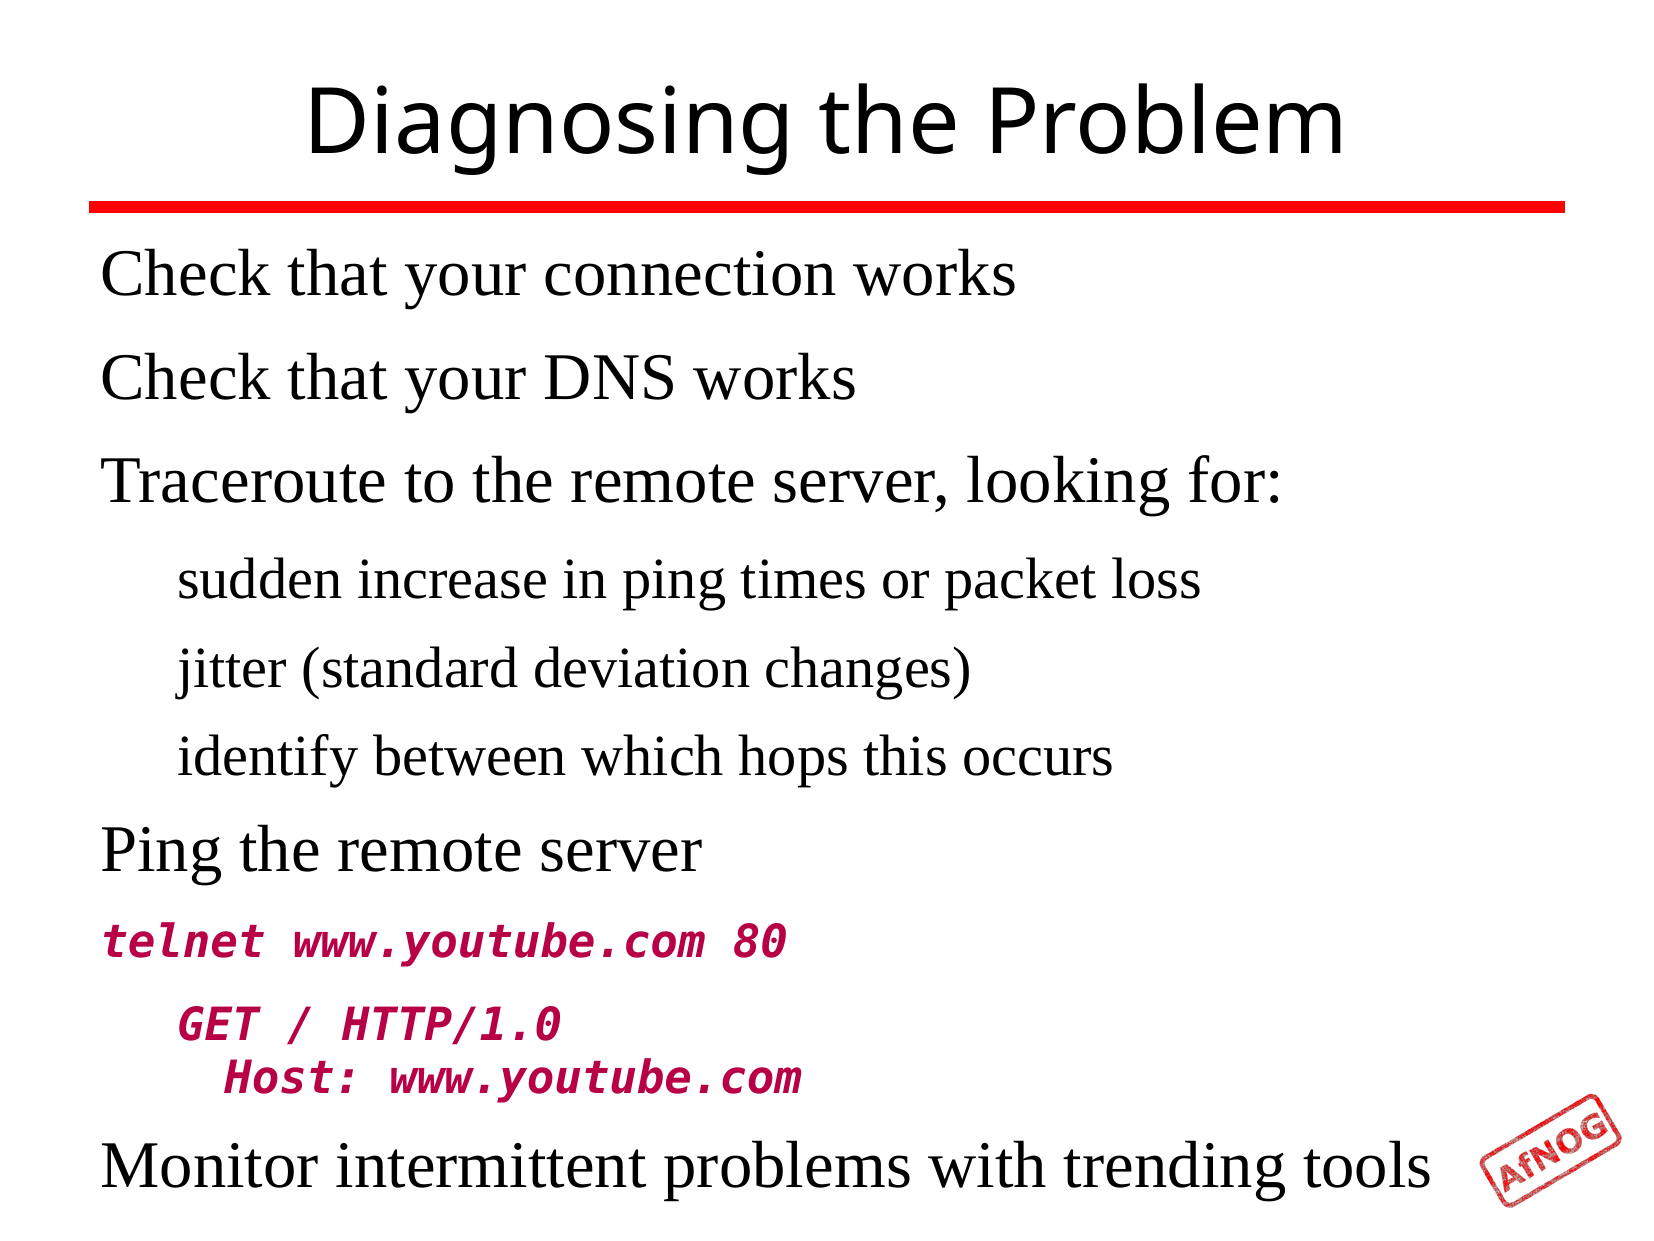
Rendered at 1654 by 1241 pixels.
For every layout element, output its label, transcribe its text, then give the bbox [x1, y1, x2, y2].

list Check that your connection works Check that your DNS works Traceroute to the remote server, looking for: sudden increase in ping times or packet loss jitter (standard deviation changes) identify between which hops this occurs Ping the remote server telnet www.youtube.com 80 GET / HTTP/1.0 Host: www.youtube.com Monitor intermittent problems with trending tools [82, 236, 1571, 1203]
title Diagnosing the Problem [88, 29, 1565, 207]
picture [1476, 1090, 1625, 1211]
